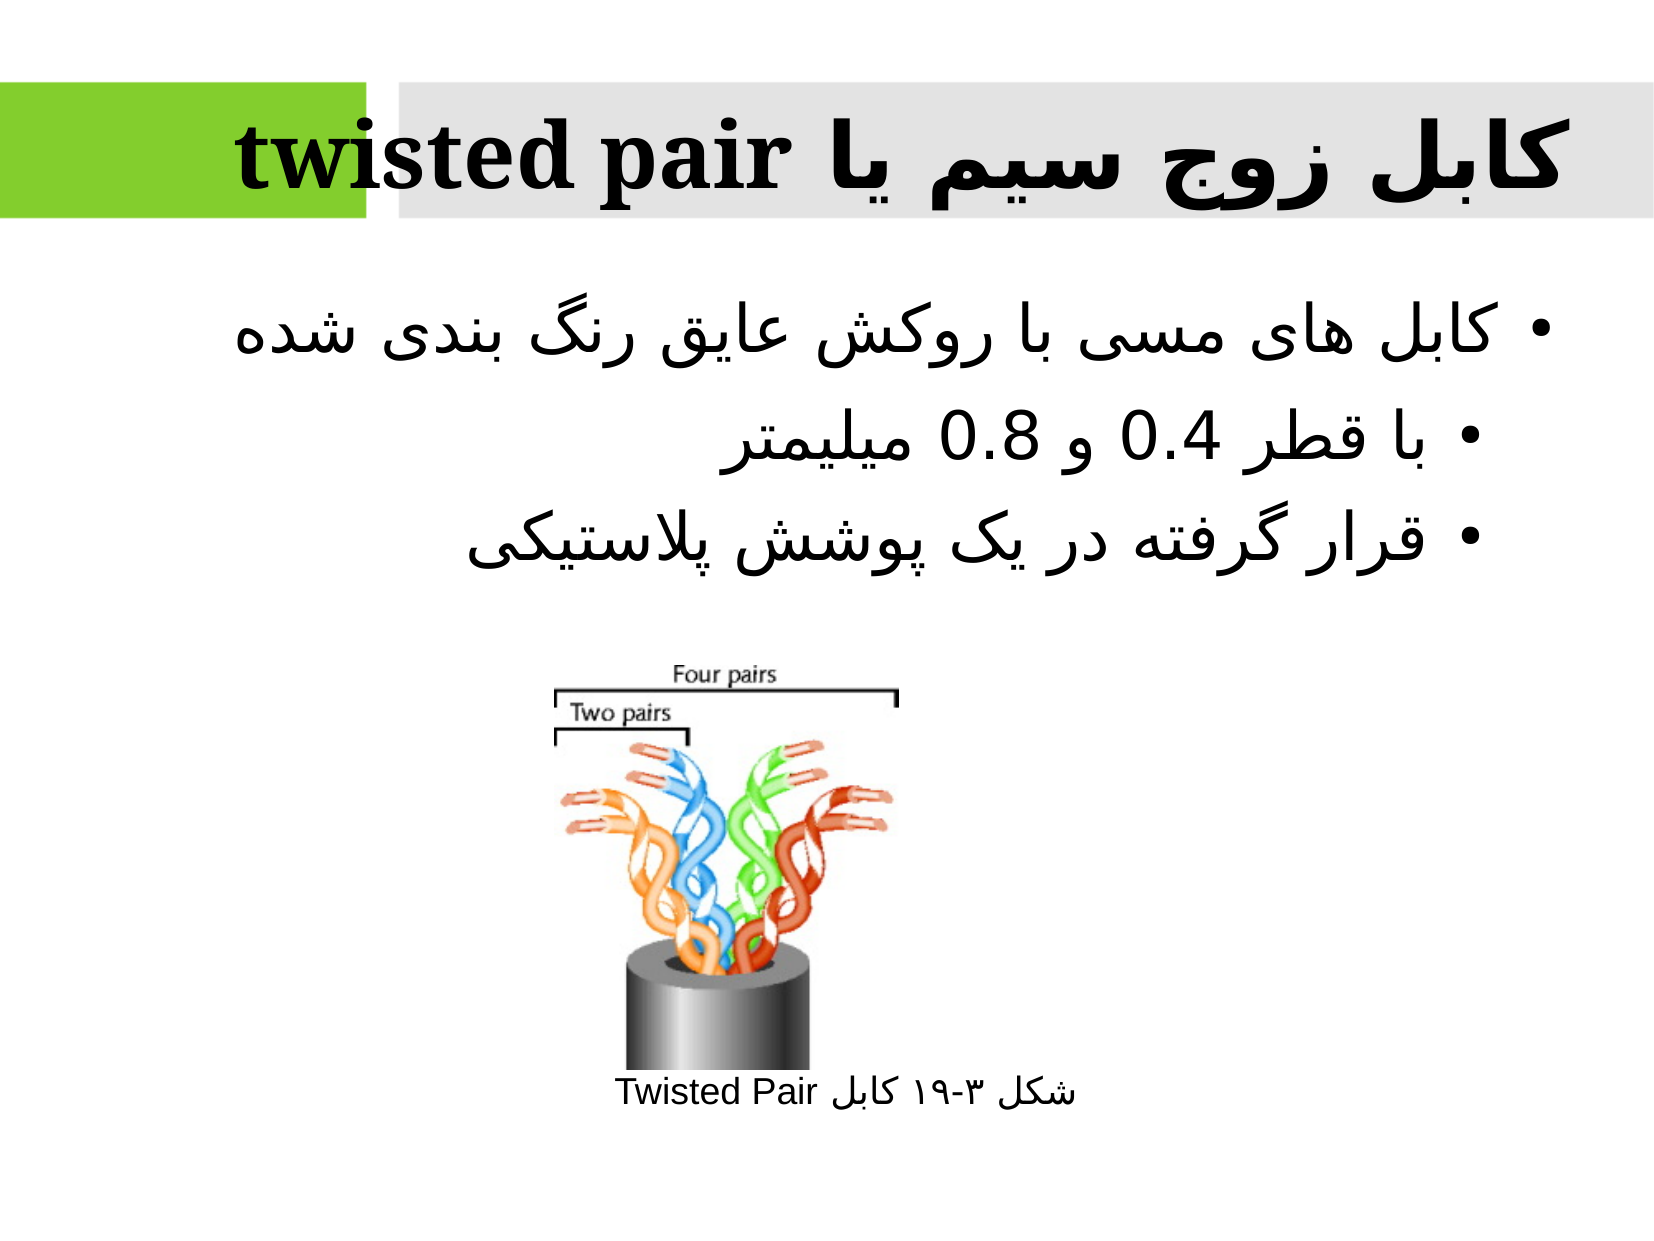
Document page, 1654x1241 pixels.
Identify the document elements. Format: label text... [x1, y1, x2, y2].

title کابل زوج سیم یا twisted pair [82, 49, 1571, 257]
picture [0, 0, 1654, 1241]
text_box شکل ۳-۱۹ کابل Twisted Pair [513, 1059, 1214, 1121]
list کابل های مسی با روکش عایق رنگ بندی شده با قطر 0.4 و 0.8 میلیمتر قرار گرفته در یک پوشش پلاستیکی [82, 290, 1571, 1182]
